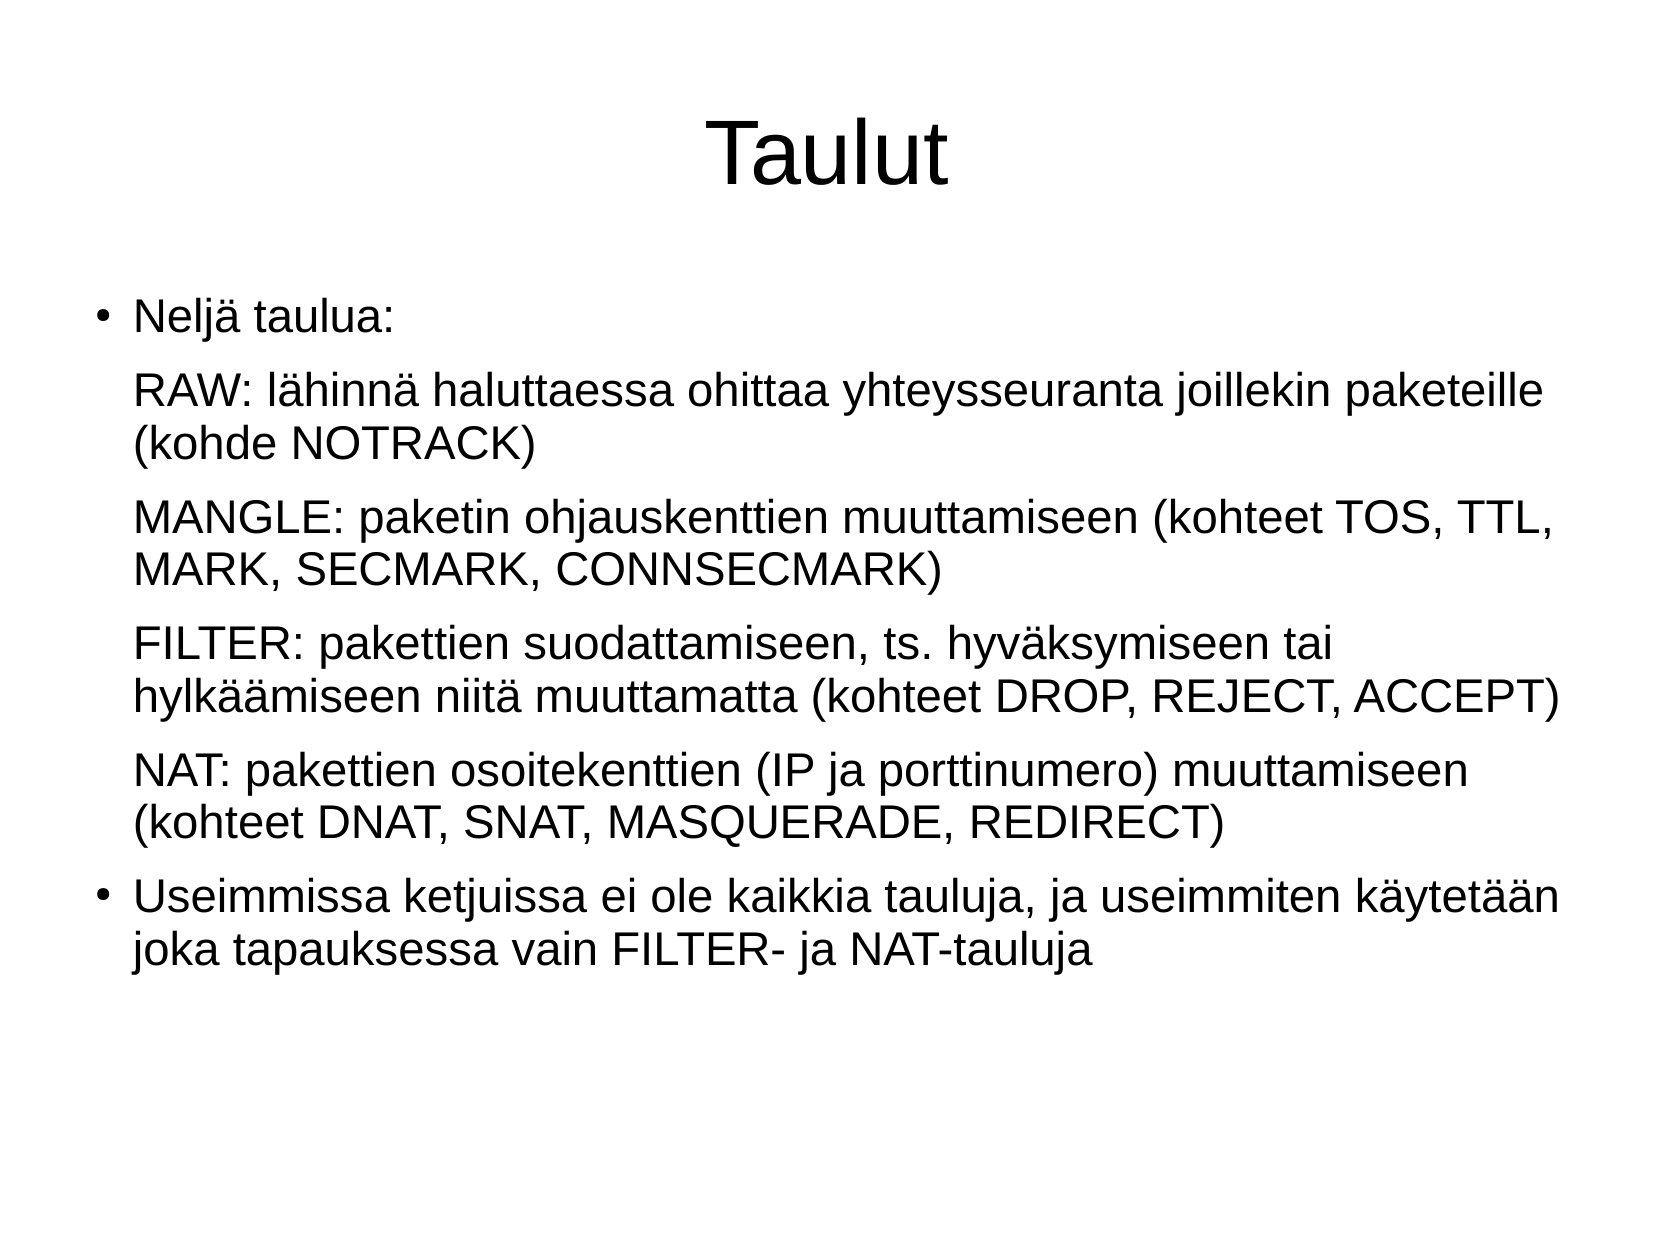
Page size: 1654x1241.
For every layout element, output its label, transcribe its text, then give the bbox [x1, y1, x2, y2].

title Taulut [82, 49, 1571, 257]
list Neljä taulua: RAW: lähinnä haluttaessa ohittaa yhteysseuranta joillekin paketeille (kohde NOTRACK) MANGLE: paketin ohjauskenttien muuttamiseen (kohteet TOS, TTL, MARK, SECMARK, CONNSECMARK) FILTER: pakettien suodattamiseen, ts. hyväksymiseen tai hylkäämiseen niitä muuttamatta (kohteet DROP, REJECT, ACCEPT) NAT: pakettien osoitekenttien (IP ja porttinumero) muuttamiseen (kohteet DNAT, SNAT, MASQUERADE, REDIRECT) Useimmissa ketjuissa ei ole kaikkia tauluja, ja useimmiten käytetään joka tapauksessa vain FILTER- ja NAT-tauluja [82, 290, 1571, 1010]
